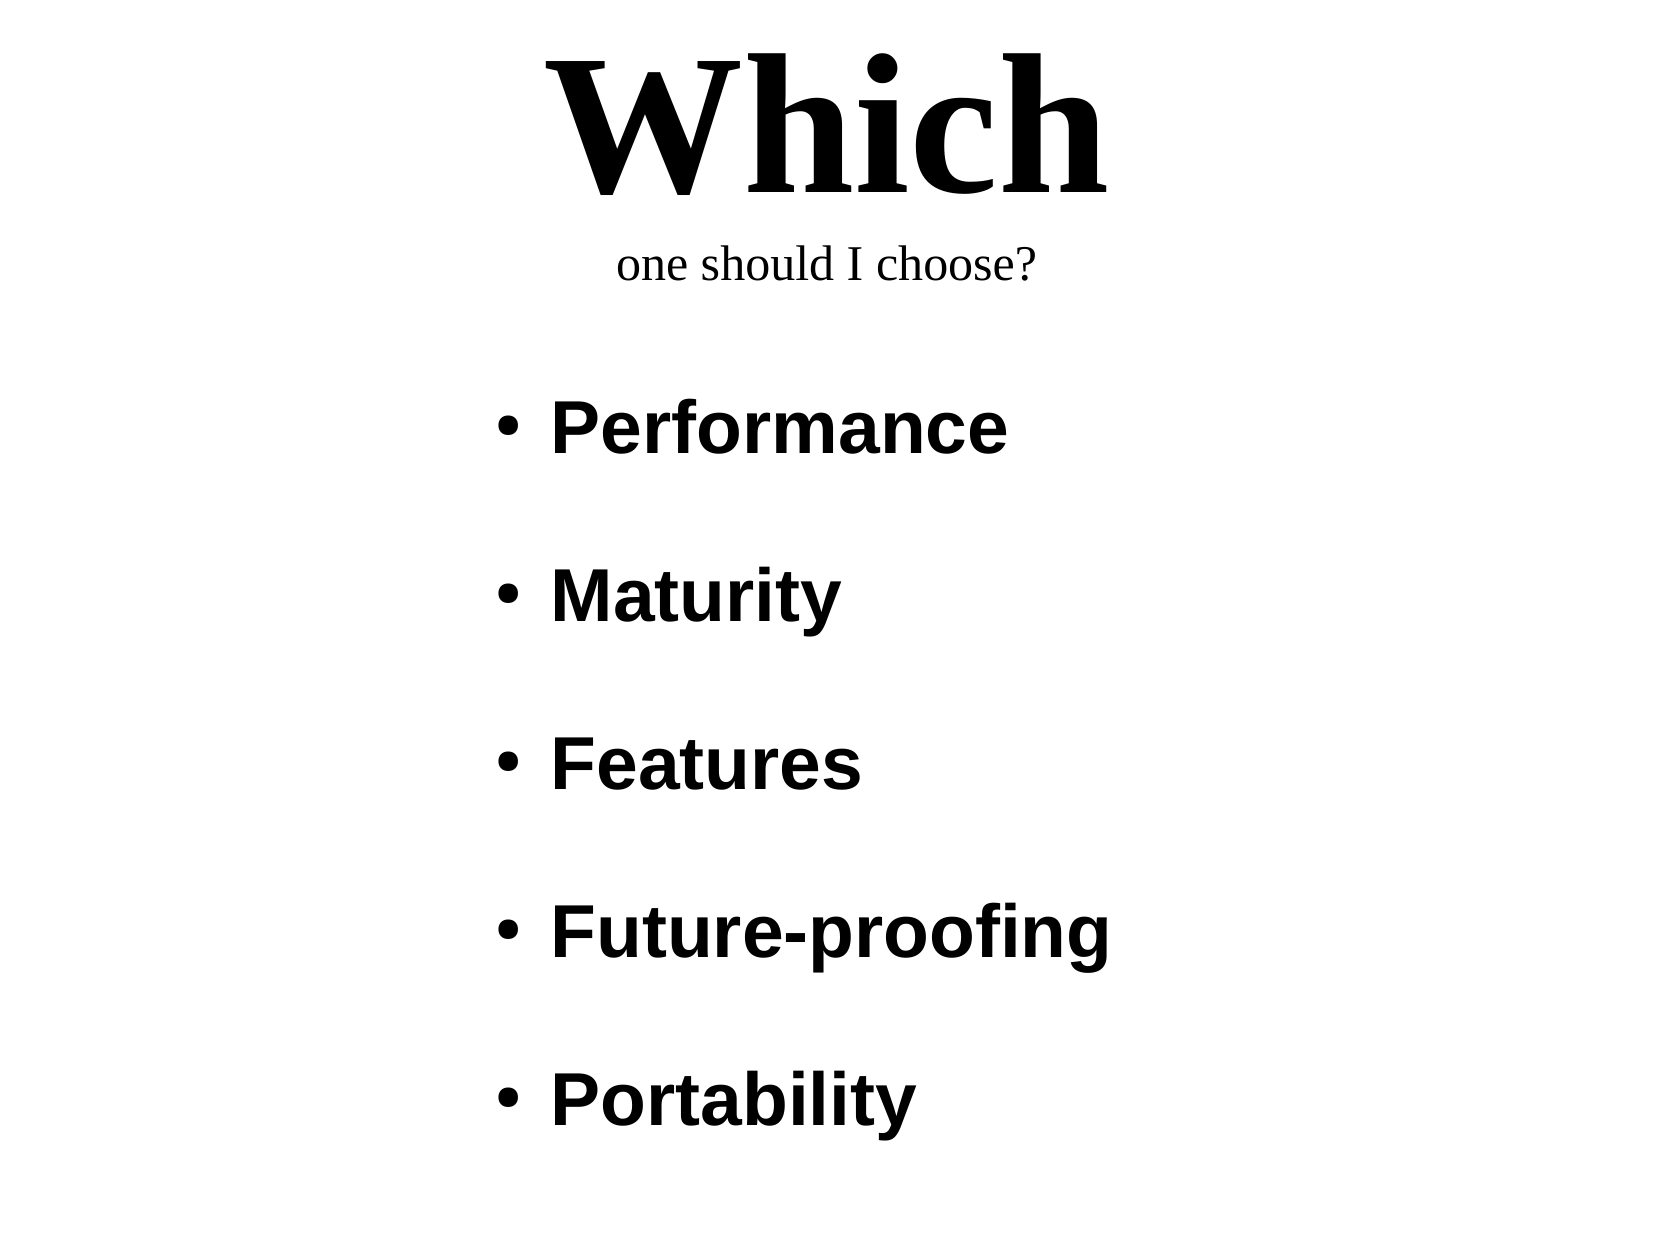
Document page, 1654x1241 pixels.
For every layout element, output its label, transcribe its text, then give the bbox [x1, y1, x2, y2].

table_header Performance Maturity Features Future-proofing Portability [480, 294, 1601, 1233]
title Which one should I choose? [82, 14, 1571, 292]
